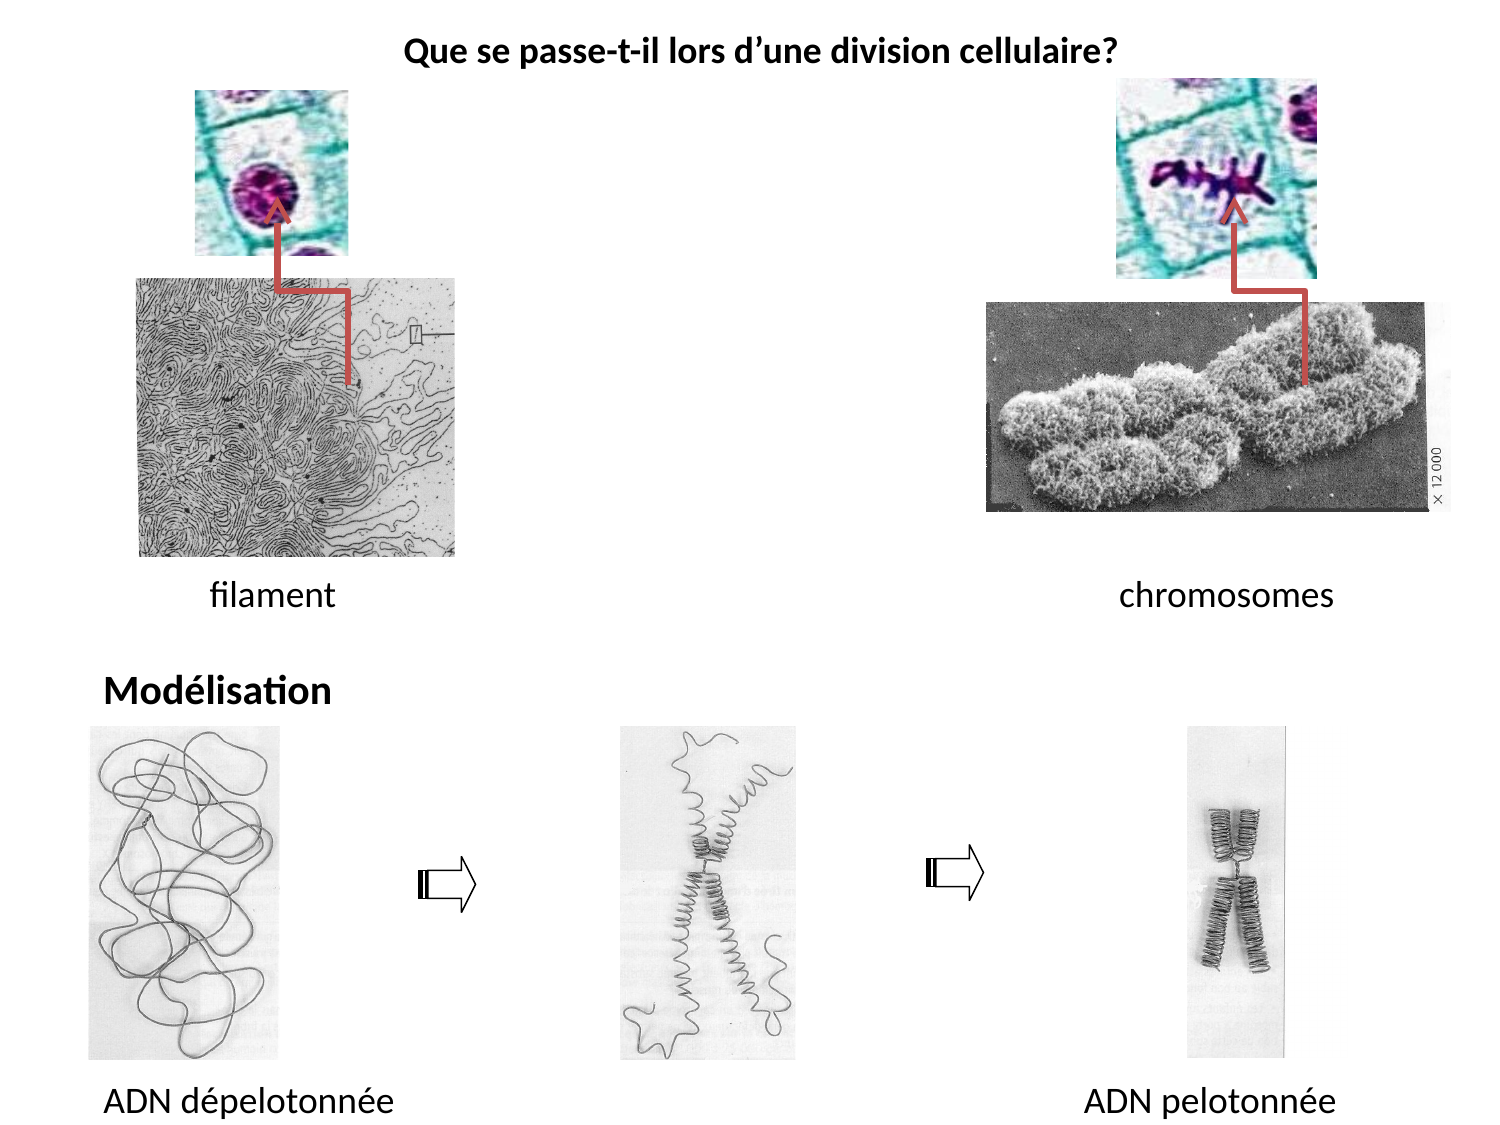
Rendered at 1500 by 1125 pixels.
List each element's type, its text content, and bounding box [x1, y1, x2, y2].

picture [620, 726, 796, 1060]
text_box ADN dépelotonnée [88, 1068, 420, 1125]
text_box [427, 856, 476, 913]
text_box [935, 844, 984, 901]
text_box Que se passe-t-il lors d’une division cellulaire? [383, 19, 1140, 79]
picture [986, 302, 1451, 512]
text_box chromosomes [1104, 562, 1353, 623]
picture [194, 90, 349, 256]
picture [88, 726, 280, 1060]
picture [1116, 78, 1317, 279]
picture [1187, 726, 1348, 1058]
text_box ADN pelotonnée [1068, 1068, 1400, 1125]
text_box filament [194, 562, 420, 623]
text_box Modélisation [88, 655, 1282, 721]
picture [135, 278, 455, 557]
